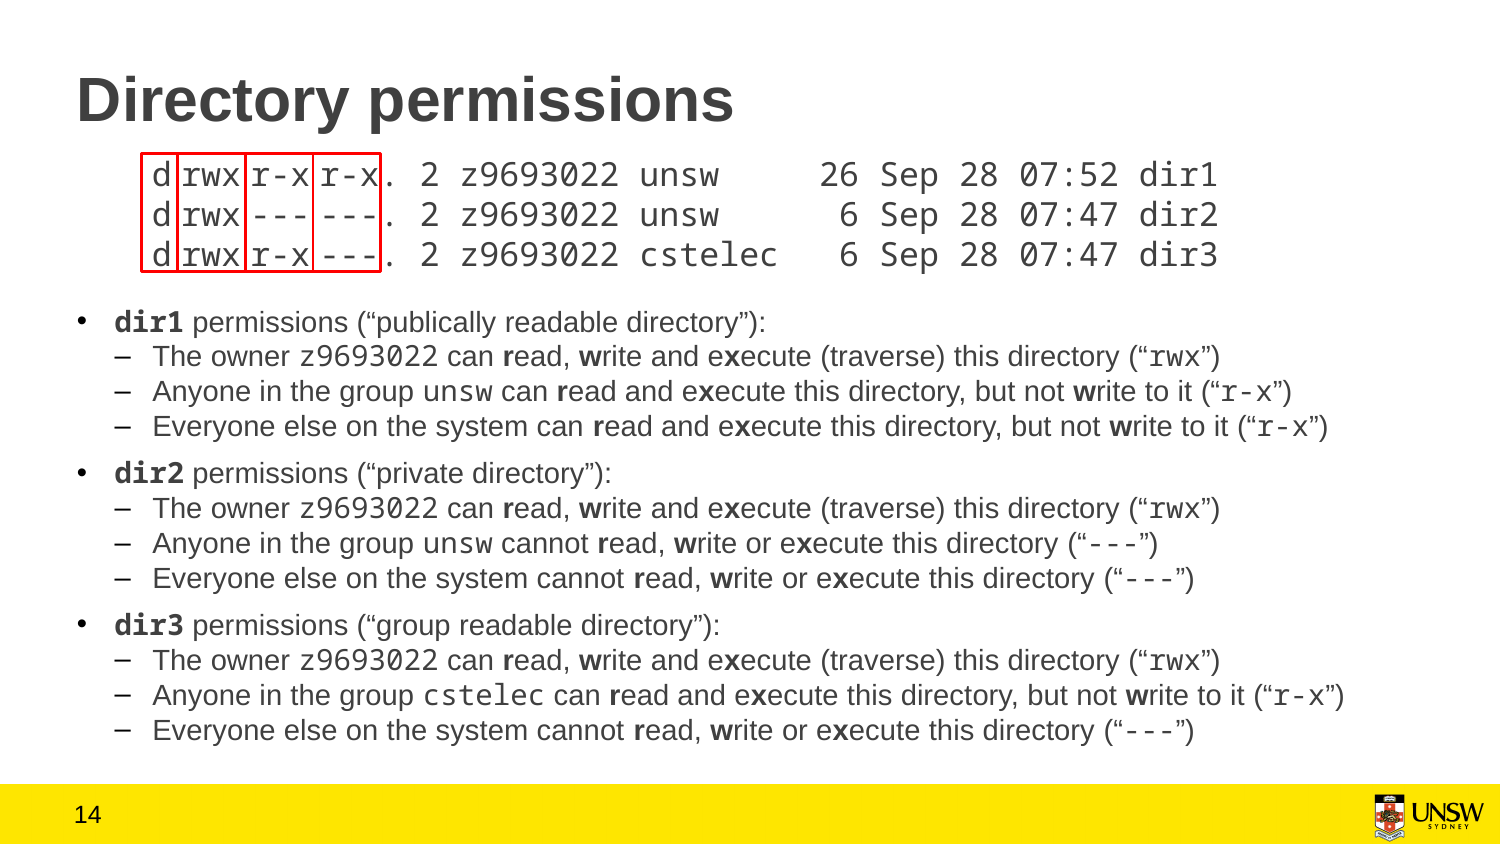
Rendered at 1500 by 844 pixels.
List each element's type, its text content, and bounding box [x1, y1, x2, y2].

list d rwx r-x r-x. 2 z9693022 unsw 26 Sep 28 07:52 dir1 d rwx --- ---. 2 z9693022 unsw 6 Sep 28 07:47 dir2 d rwx r-x ---. 2 z9693022 cstelec 6 Sep 28 07:47 dir3 dir1 permissions (“publically readable directory”): The owner z9693022 can read, write and execute (traverse) this directory (“rwx”) Anyone in the group unsw can read and execute this directory, but not write to it (“r-x”) Everyone else on the system can read and execute this directory, but not write to it (“r-x”) dir2 permissions (“private directory”): The owner z9693022 can read, write and execute (traverse) this directory (“rwx”) Anyone in the group unsw cannot read, write or execute this directory (“---”) Everyone else on the system cannot read, write or execute this directory (“---”) dir3 permissions (“group readable directory”): The owner z9693022 can read, write and execute (traverse) this directory (“rwx”) Anyone in the group cstelec can read and execute this directory, but not write to it (“r-x”) Everyone else on the system cannot read, write or execute this directory (“---”) [76, 153, 1424, 745]
picture [0, 784, 1500, 844]
text_box <number> [59, 791, 219, 839]
title Directory permissions [76, 59, 1427, 136]
